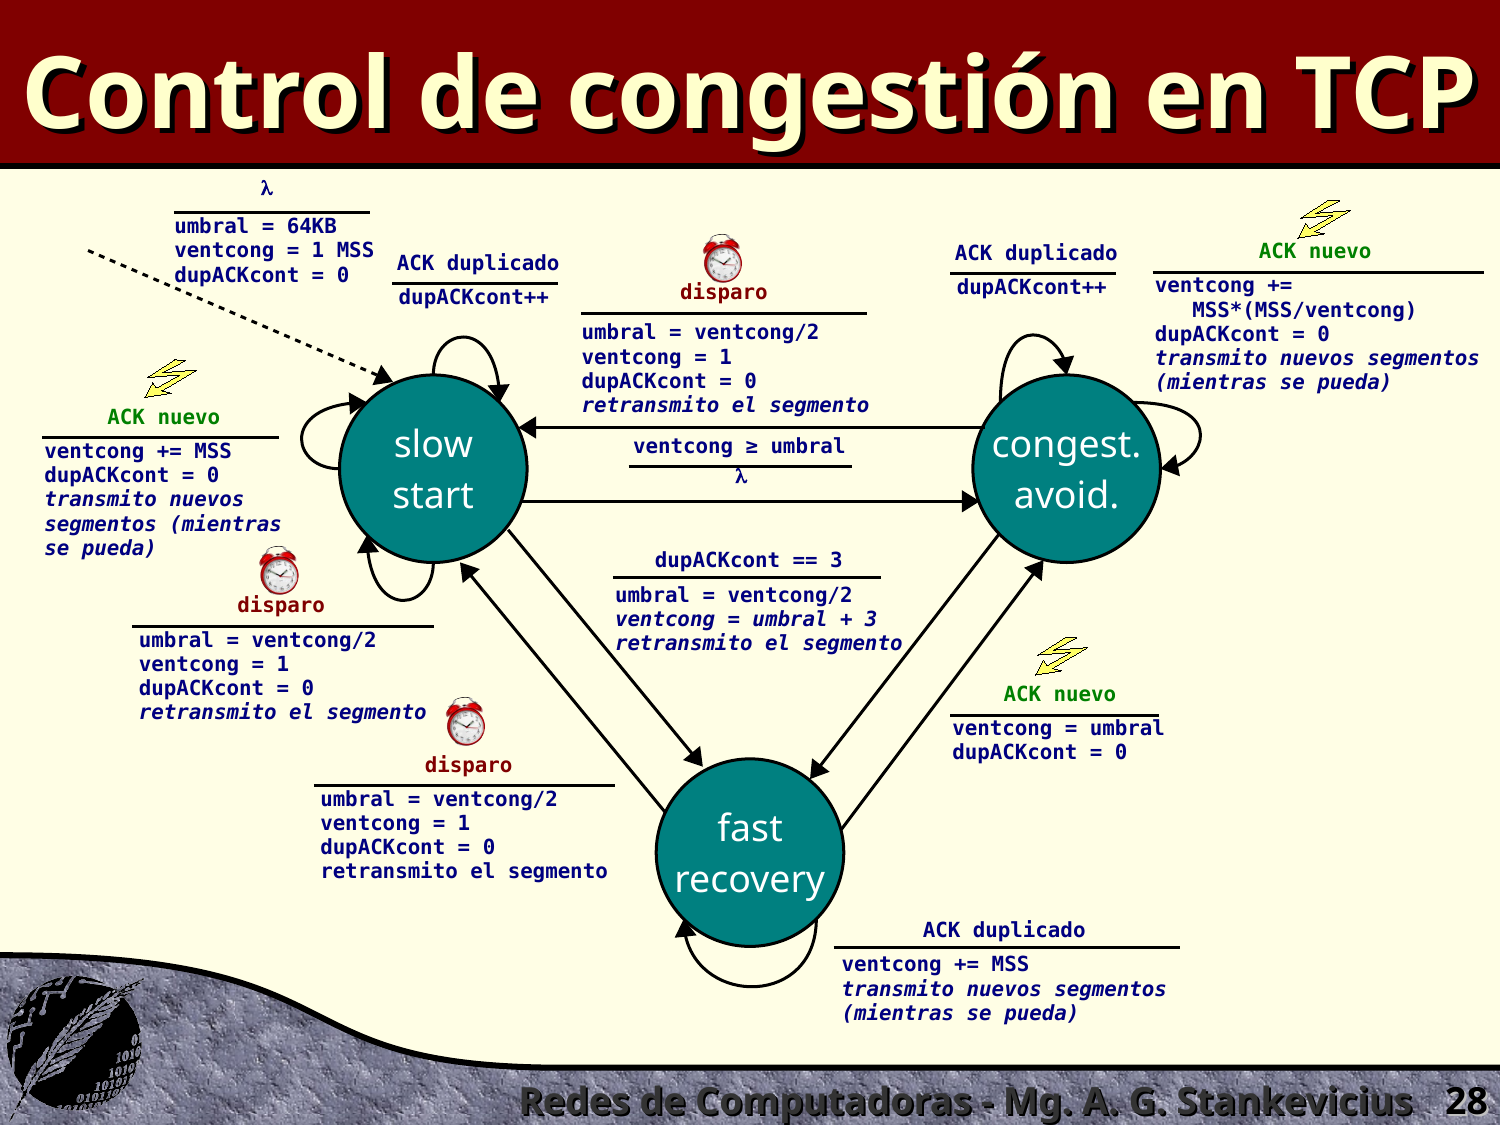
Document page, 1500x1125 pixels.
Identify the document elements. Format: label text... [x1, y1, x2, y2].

text_box slow start [339, 374, 528, 563]
text_box [144, 359, 197, 398]
text_box disparo [665, 273, 783, 313]
text_box umbral = ventcong/2 ventcong = 1 dupACKcont = 0 retransmito el segmento [566, 313, 885, 426]
text_box ACK nuevo [988, 675, 1131, 709]
picture [790, 1100, 795, 1110]
text_box umbral = ventcong/2 ventcong = 1 dupACKcont = 0 retransmito el segmento [124, 620, 442, 733]
text_box l [246, 172, 289, 206]
picture [1047, 1100, 1054, 1110]
text_box umbral = ventcong/2 ventcong = umbral + 3 retransmito el segmento [600, 575, 918, 664]
text_box congest. avoid. [972, 374, 1161, 563]
text_box dupACKcont++ [942, 267, 1122, 308]
text_box ACK duplicado [940, 233, 1133, 273]
picture [698, 232, 744, 283]
text_box ventcong += MSS transmito nuevos segmentos (mientras se pueda) [826, 945, 1182, 1033]
picture [0, 959, 1500, 1125]
text_box ACK duplicado [908, 911, 1101, 945]
text_box ACK nuevo [1244, 232, 1387, 266]
text_box ACK duplicado [382, 243, 575, 283]
text_box [1035, 637, 1088, 676]
text_box dupACKcont++ [384, 277, 564, 318]
picture [254, 544, 301, 595]
text_box dupACKcont == 3 [640, 541, 858, 575]
text_box ACK nuevo [92, 397, 235, 431]
text_box ventcong += MSS dupACKcont = 0 transmito nuevos segmentos (mientras se pueda) [29, 431, 297, 568]
text_box l [720, 461, 763, 504]
text_box ventcong = umbral dupACKcont = 0 [937, 709, 1180, 773]
text_box fast recovery [656, 758, 844, 947]
text_box ventcong += MSS*(MSS/ventcong) dupACKcont = 0 transmito nuevos segmentos (mientras se pueda) [1139, 266, 1495, 403]
picture [441, 695, 487, 746]
text_box [1297, 200, 1351, 239]
text_box umbral = 64KB ventcong = 1 MSS dupACKcont = 0 [159, 206, 390, 295]
text_box umbral = ventcong/2 ventcong = 1 dupACKcont = 0 retransmito el segmento [305, 779, 623, 892]
title Control de congestión en TCP [15, 5, 1485, 160]
text_box disparo [222, 586, 340, 620]
text_box ventcong ≥ umbral [618, 426, 861, 467]
text_box disparo [409, 745, 528, 779]
